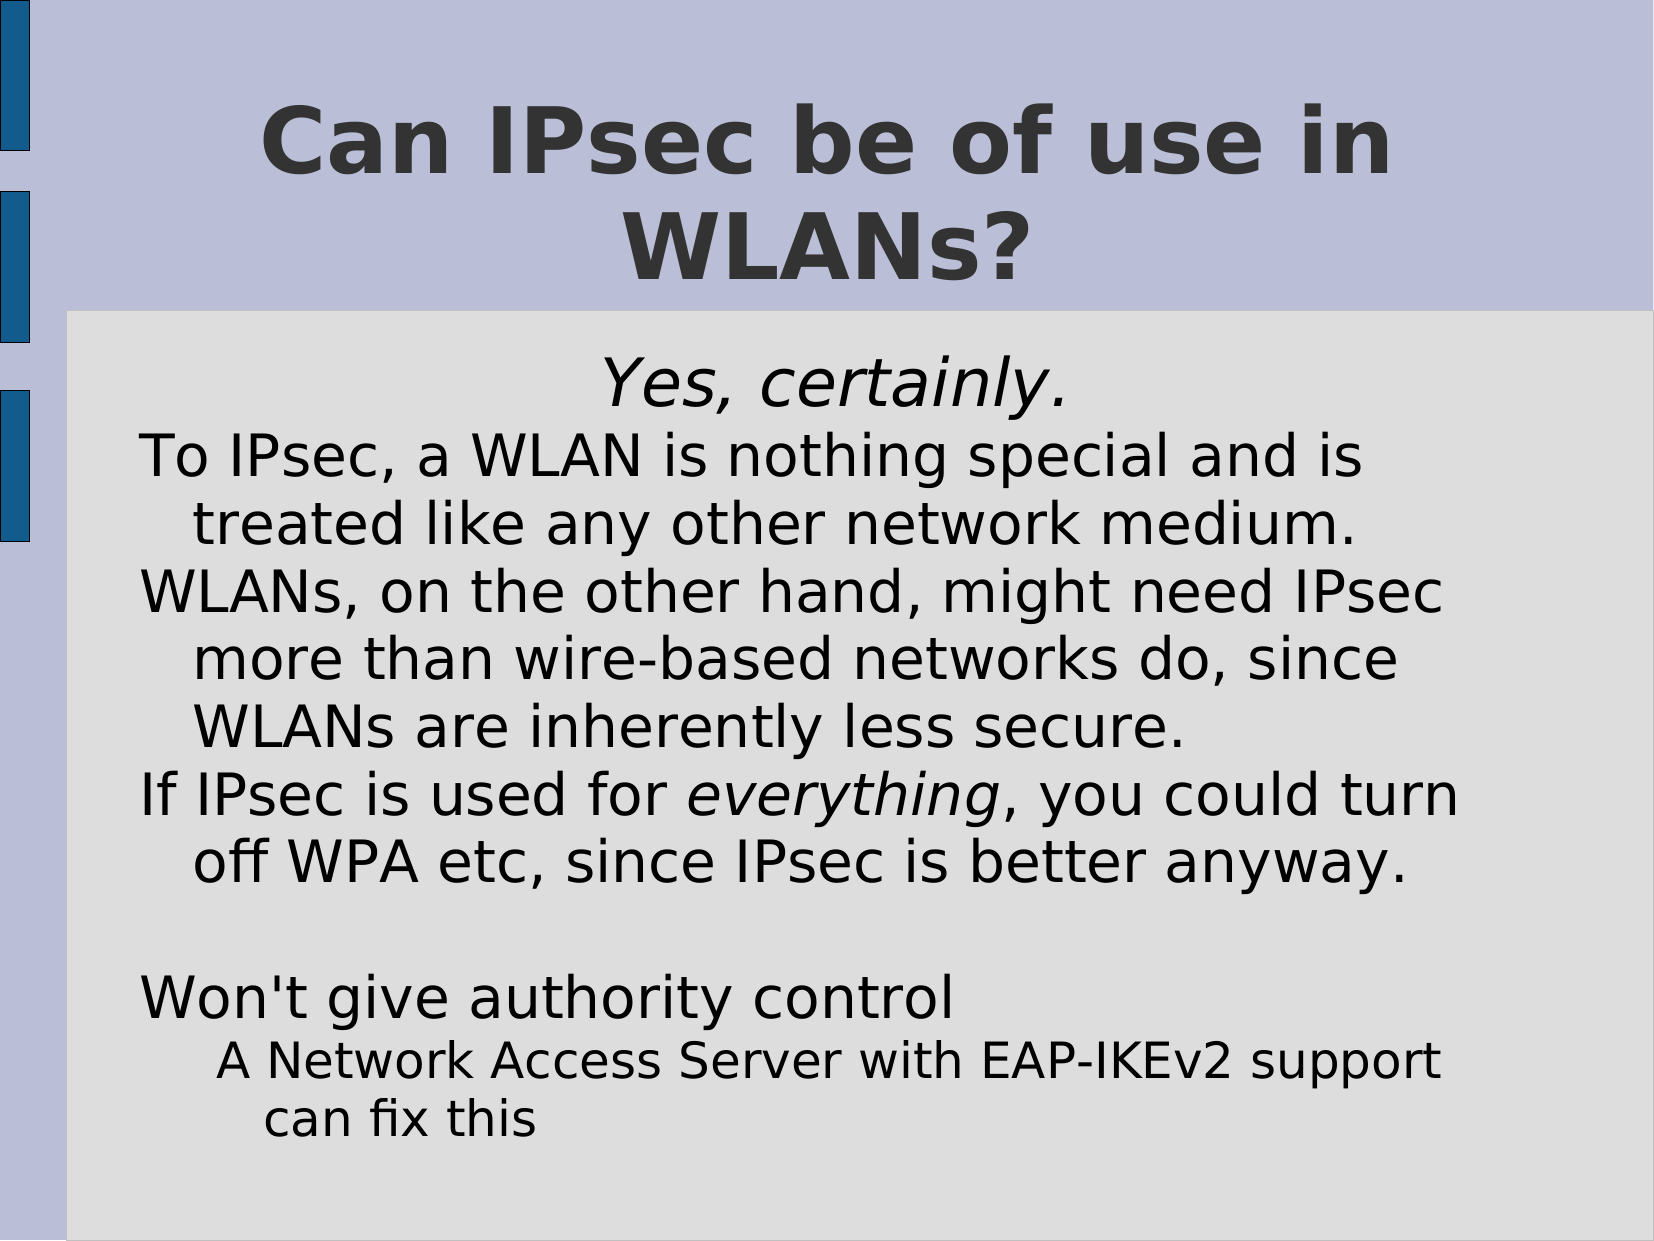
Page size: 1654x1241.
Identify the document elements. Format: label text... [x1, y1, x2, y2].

list Yes, certainly. To IPsec, a WLAN is nothing special and is treated like any other network medium. WLANs, on the other hand, might need IPsec more than wire-based networks do, since WLANs are inherently less secure. If IPsec is used for everything, you could turn off WPA etc, since IPsec is better anyway. Won't give authority control A Network Access Server with EAP-IKEv2 support can fix this [121, 344, 1534, 1149]
title Can IPsec be of use in WLANs? [121, 87, 1534, 302]
